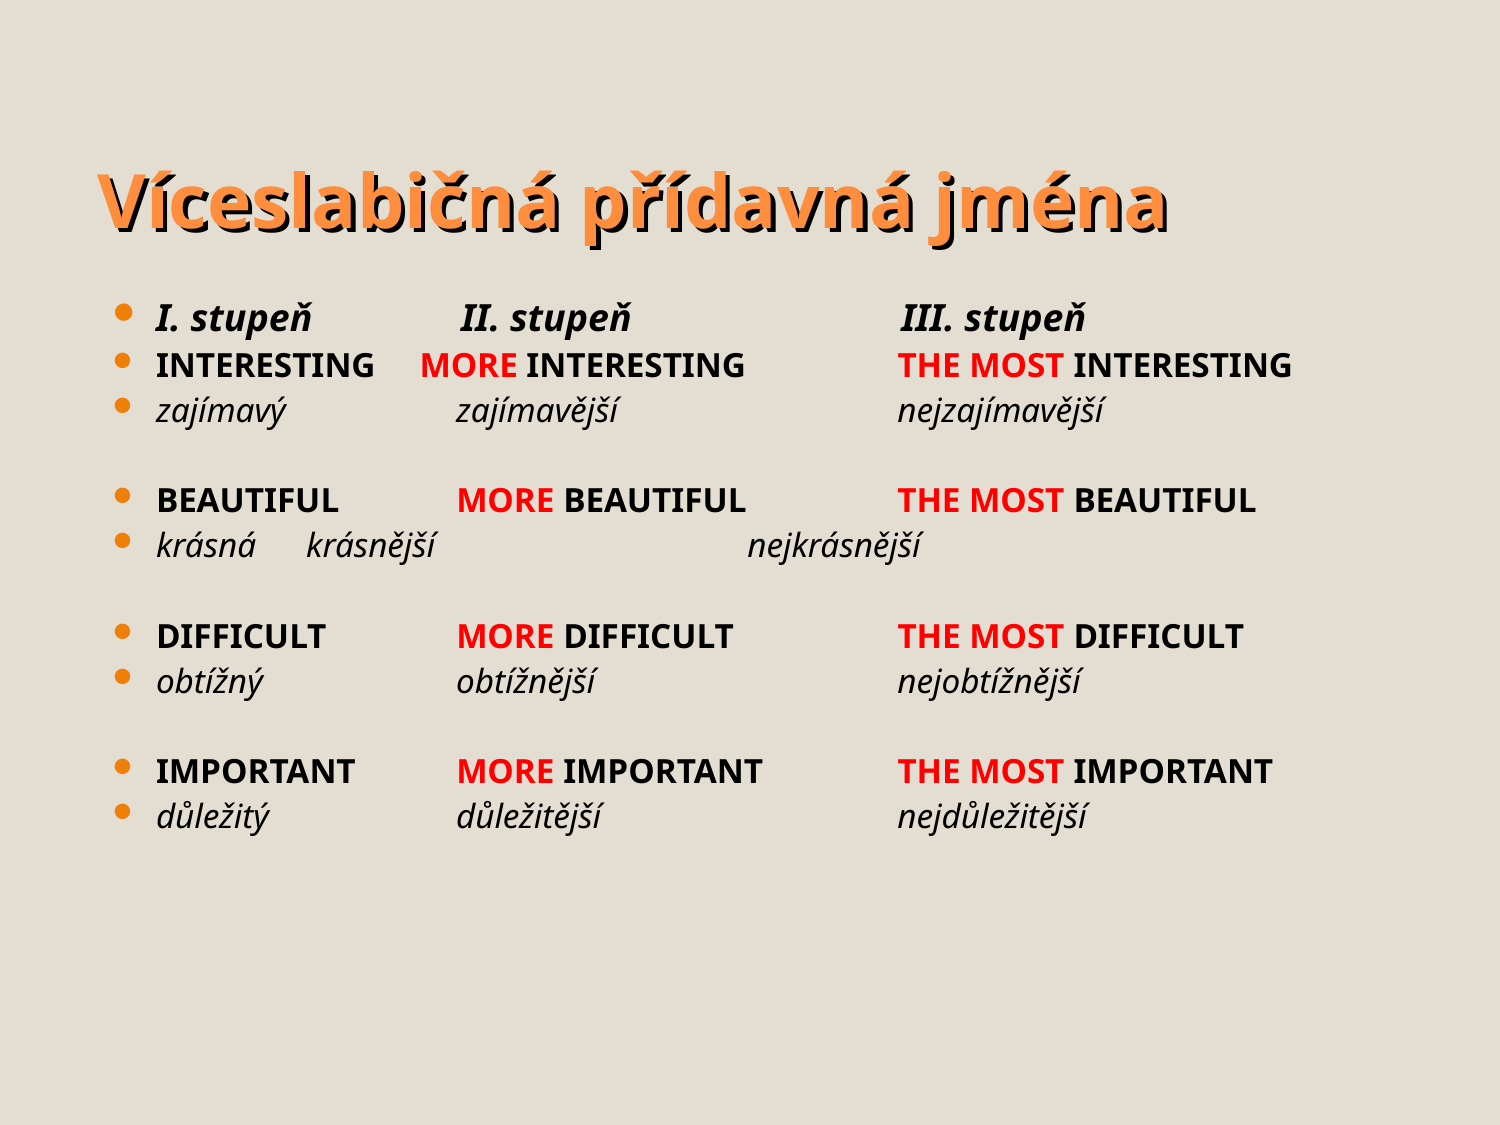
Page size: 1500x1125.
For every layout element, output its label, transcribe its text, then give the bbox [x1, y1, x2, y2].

title Víceslabičná přídavná jména [82, 78, 1426, 251]
list I. stupeň II. stupeň III. stupeň INTERESTING MORE INTERESTING THE MOST INTERESTING zajímavý zajímavější nejzajímavější BEAUTIFUL MORE BEAUTIFUL THE MOST BEAUTIFUL krásná krásnější nejkrásnější DIFFICULT MORE DIFFICULT THE MOST DIFFICULT obtížný obtížnější nejobtížnější IMPORTANT MORE IMPORTANT THE MOST IMPORTANT důležitý důležitější nejdůležitější [82, 278, 1426, 966]
